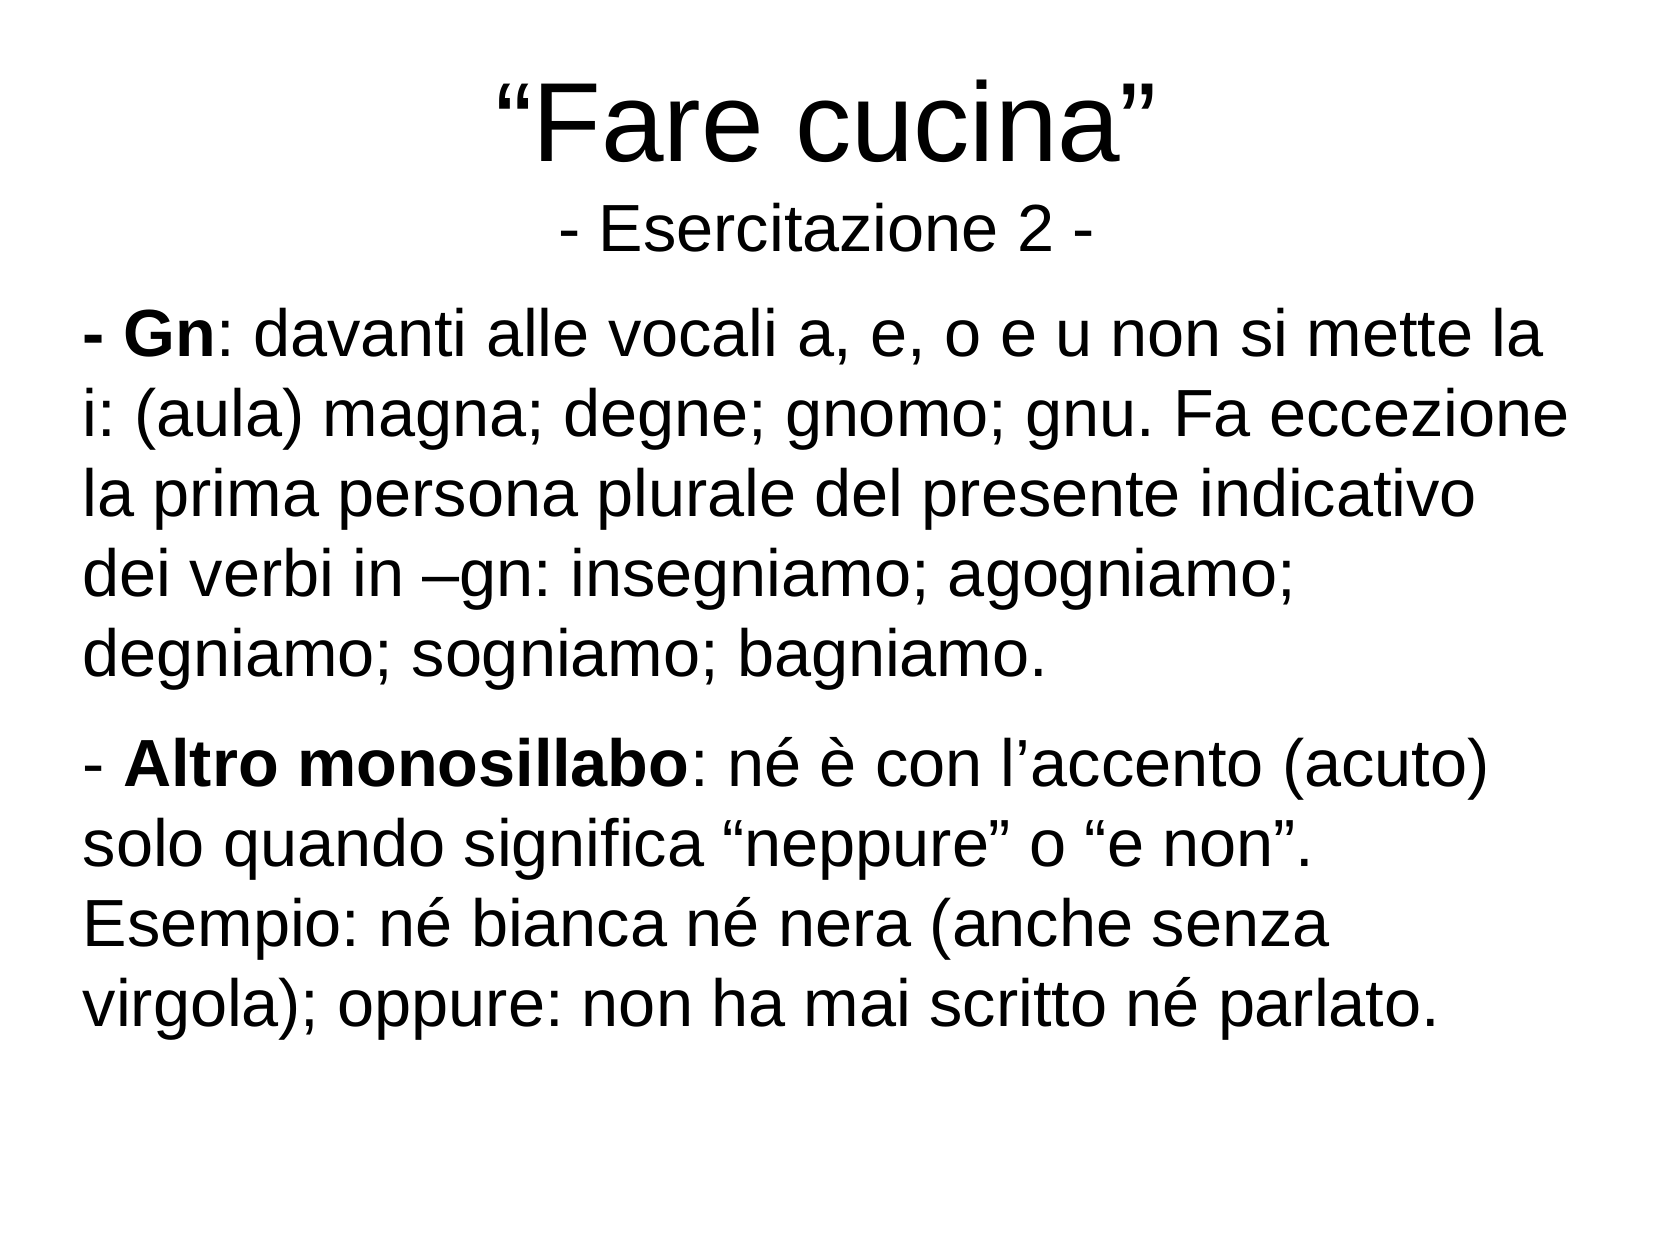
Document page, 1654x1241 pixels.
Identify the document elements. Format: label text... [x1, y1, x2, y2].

list - Gn: davanti alle vocali a, e, o e u non si mette la i: (aula) magna; degne; gnomo; gnu. Fa eccezione la prima persona plurale del presente indicativo dei verbi in –gn: insegniamo; agogniamo; degniamo; sogniamo; bagniamo. - Altro monosillabo: né è con l’accento (acuto) solo quando significa “neppure” o “e non”. Esempio: né bianca né nera (anche senza virgola); oppure: non ha mai scritto né parlato. [82, 290, 1571, 1109]
title “Fare cucina” - Esercitazione 2 - [82, 49, 1571, 257]
